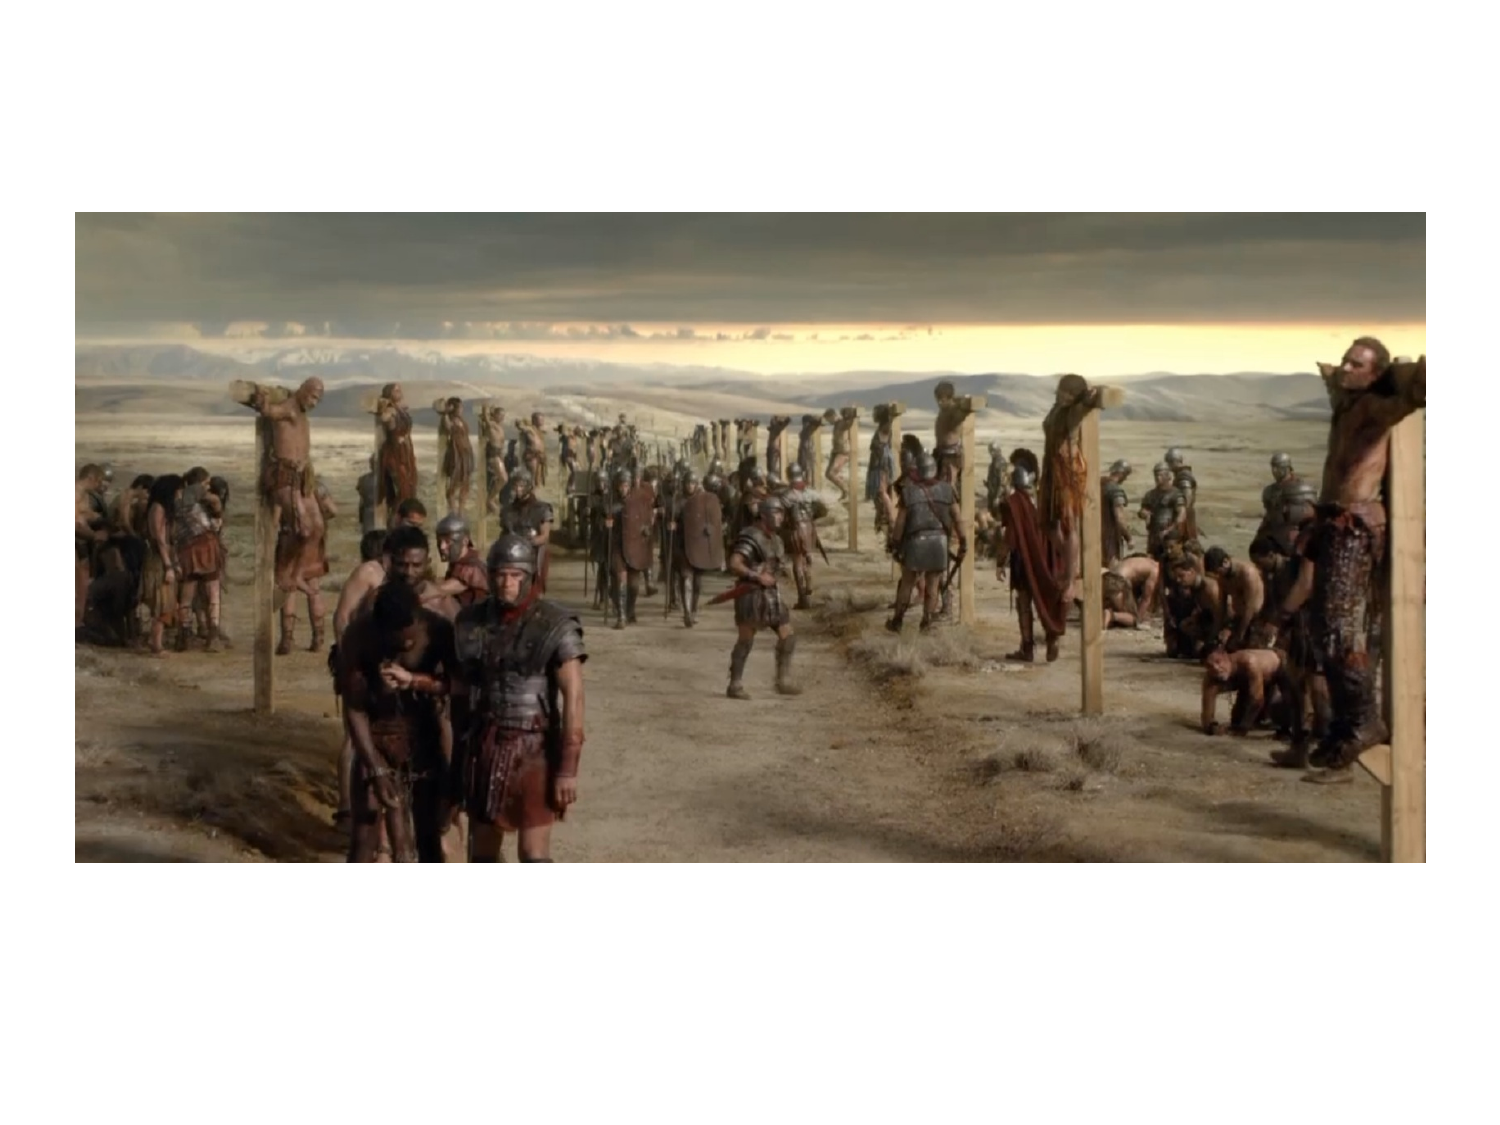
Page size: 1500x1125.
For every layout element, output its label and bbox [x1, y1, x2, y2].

picture [75, 212, 1426, 863]
